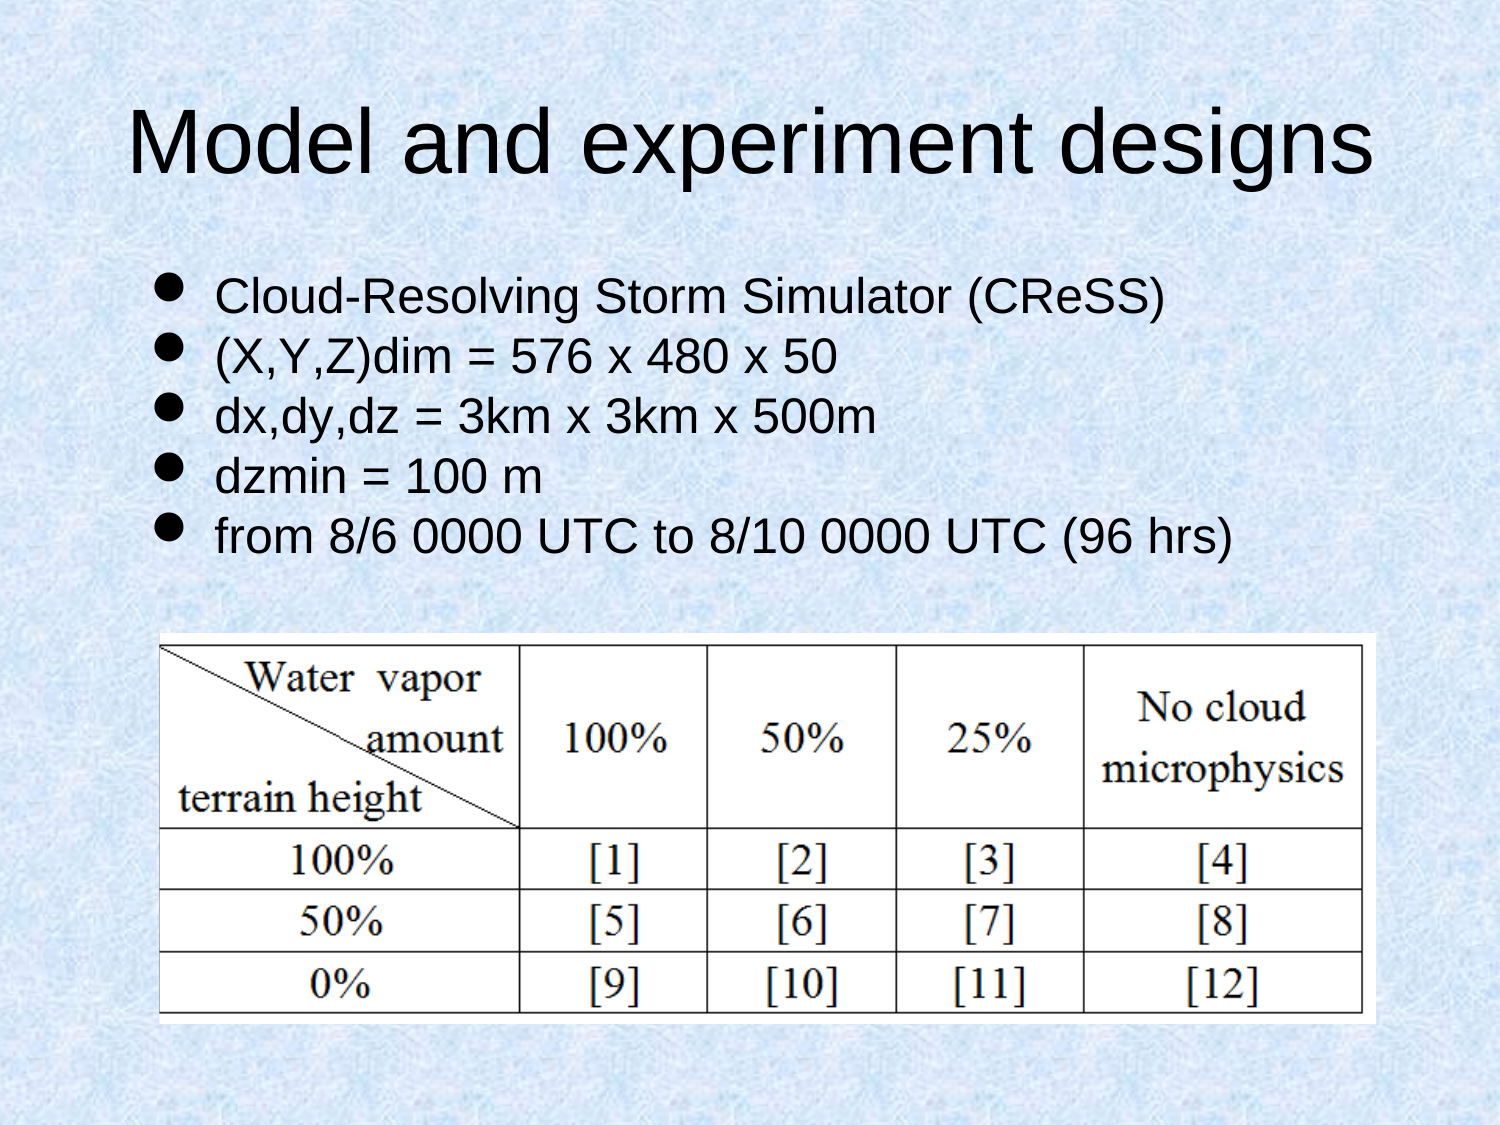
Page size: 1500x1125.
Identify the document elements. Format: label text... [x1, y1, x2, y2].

title Model and experiment designs [76, 42, 1427, 231]
picture [0, 0, 1500, 1125]
text_box Cloud-Resolving Storm Simulator (CReSS) (X,Y,Z)dim = 576 x 480 x 50 dx,dy,dz = 3km x 3km x 500m dzmin = 100 m from 8/6 0000 UTC to 8/10 0000 UTC (96 hrs) [135, 196, 1353, 632]
